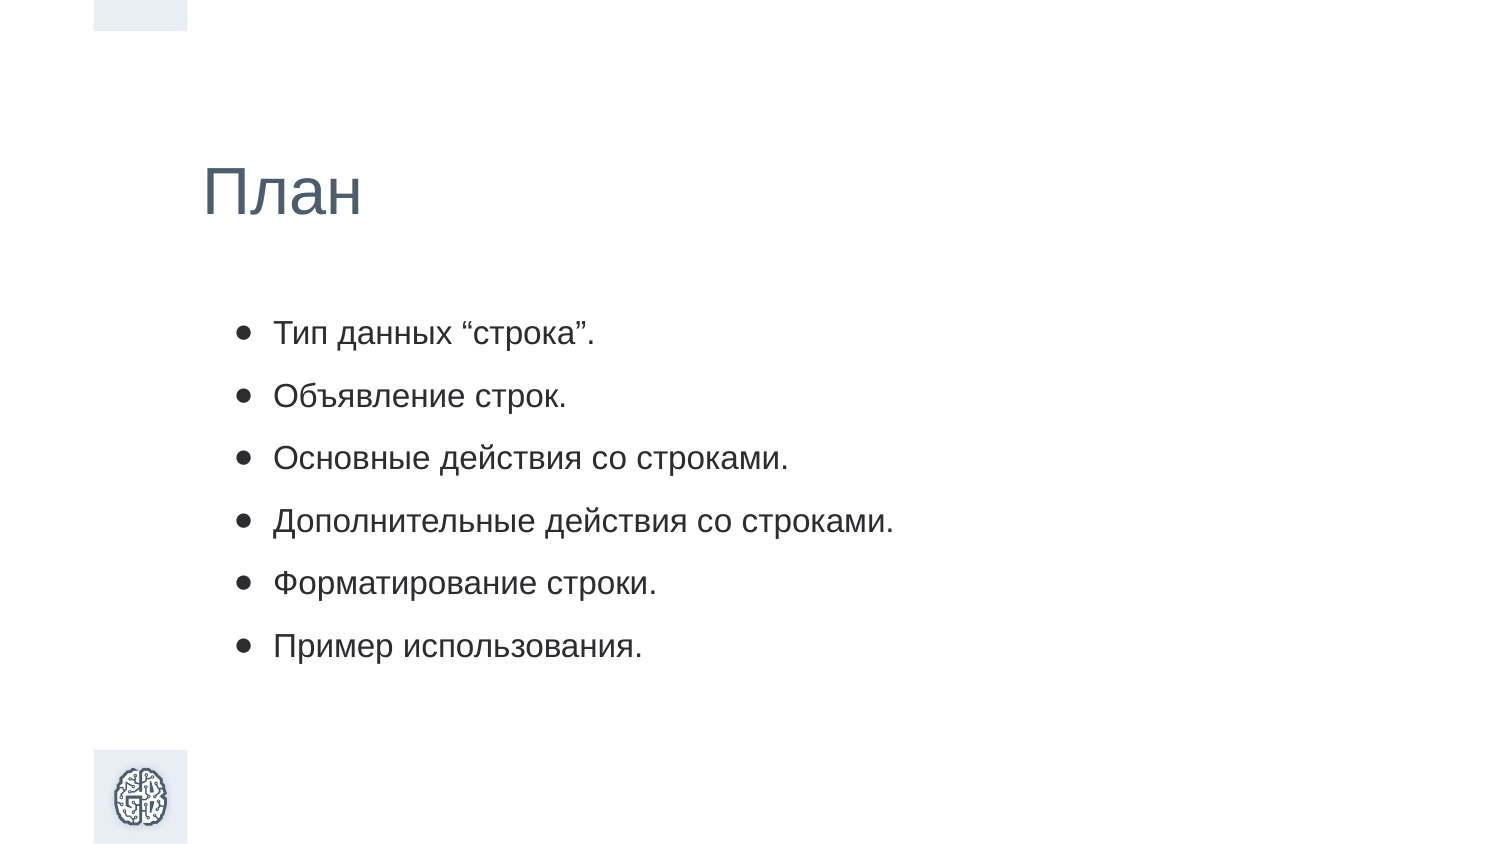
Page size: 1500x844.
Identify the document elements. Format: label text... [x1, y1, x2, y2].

text_box Основные действия со строками. [187, 409, 1312, 472]
text_box Тип данных “строка”. [187, 284, 1312, 358]
text_box План [187, 93, 1312, 282]
picture [106, 760, 175, 834]
text_box Дополнительные действия со строками. [187, 472, 1312, 534]
text_box Форматирование строки. [187, 534, 1312, 597]
text_box Пример использования. [187, 597, 1312, 671]
text_box Объявление строк. [187, 358, 1312, 409]
